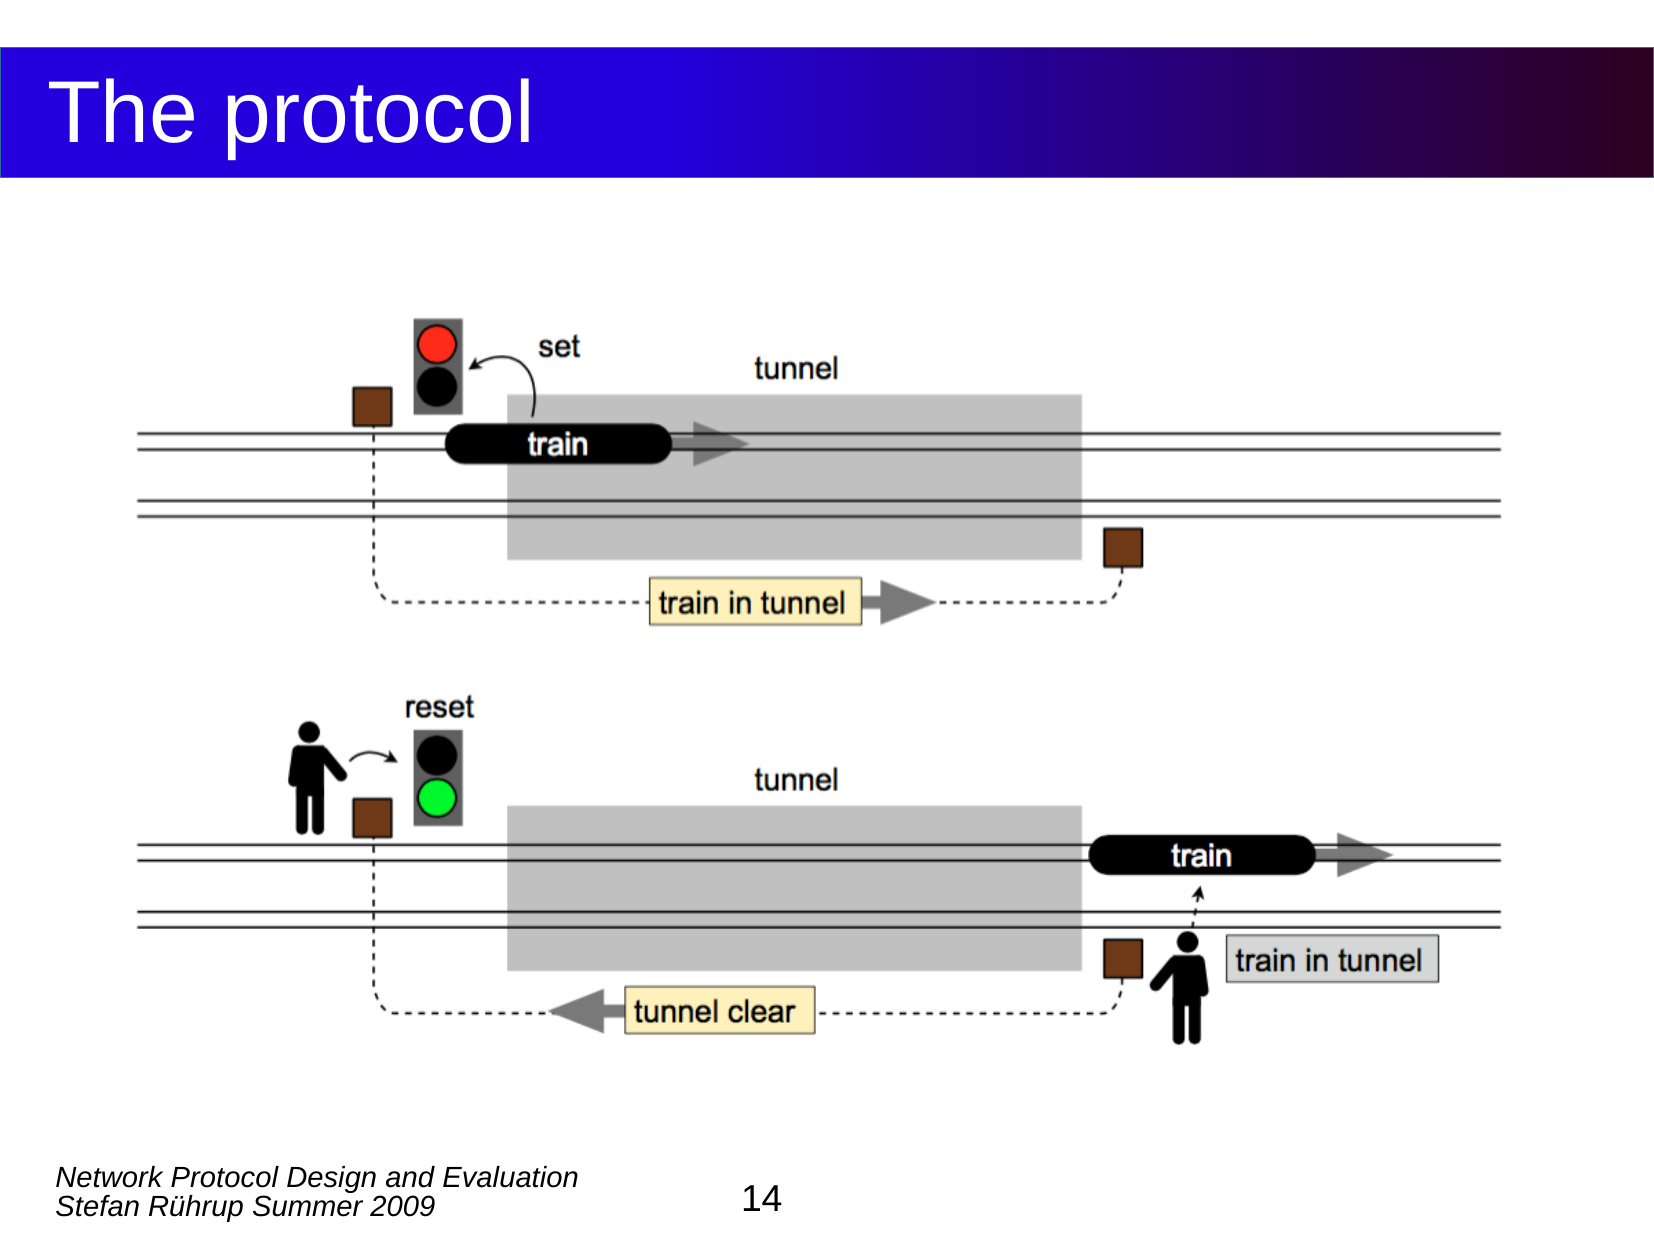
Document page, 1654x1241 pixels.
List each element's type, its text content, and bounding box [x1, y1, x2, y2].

text_box Network Protocol Design and Evaluation Stefan Rührup Summer 2009 [55, 1163, 580, 1223]
title The protocol [47, 6, 1477, 225]
picture [82, 259, 1573, 1075]
